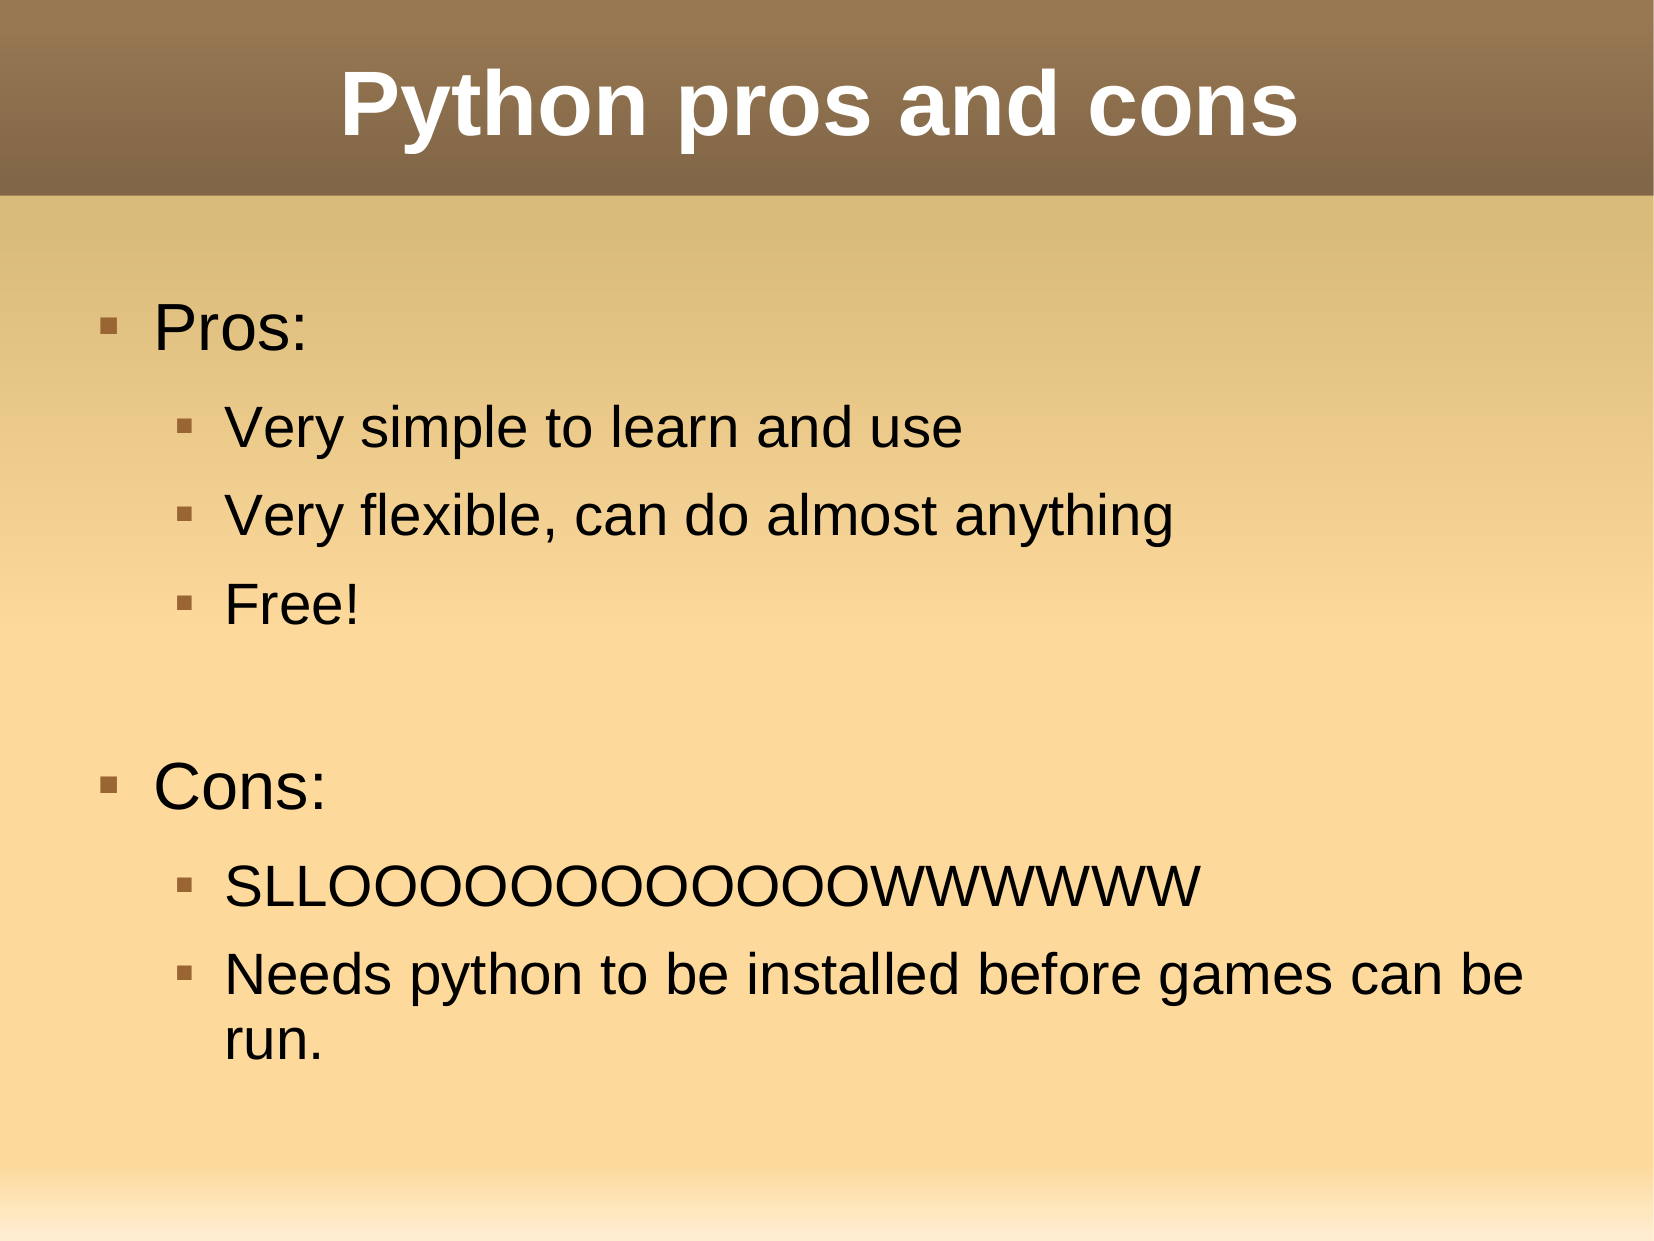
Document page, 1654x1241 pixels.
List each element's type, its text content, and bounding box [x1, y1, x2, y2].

list Pros: Very simple to learn and use Very flexible, can do almost anything Free! Cons: SLLOOOOOOOOOOOOWWWWWW Needs python to be installed before games can be run. [82, 290, 1571, 1142]
picture [0, 0, 1654, 1241]
title Python pros and cons [76, 0, 1565, 208]
